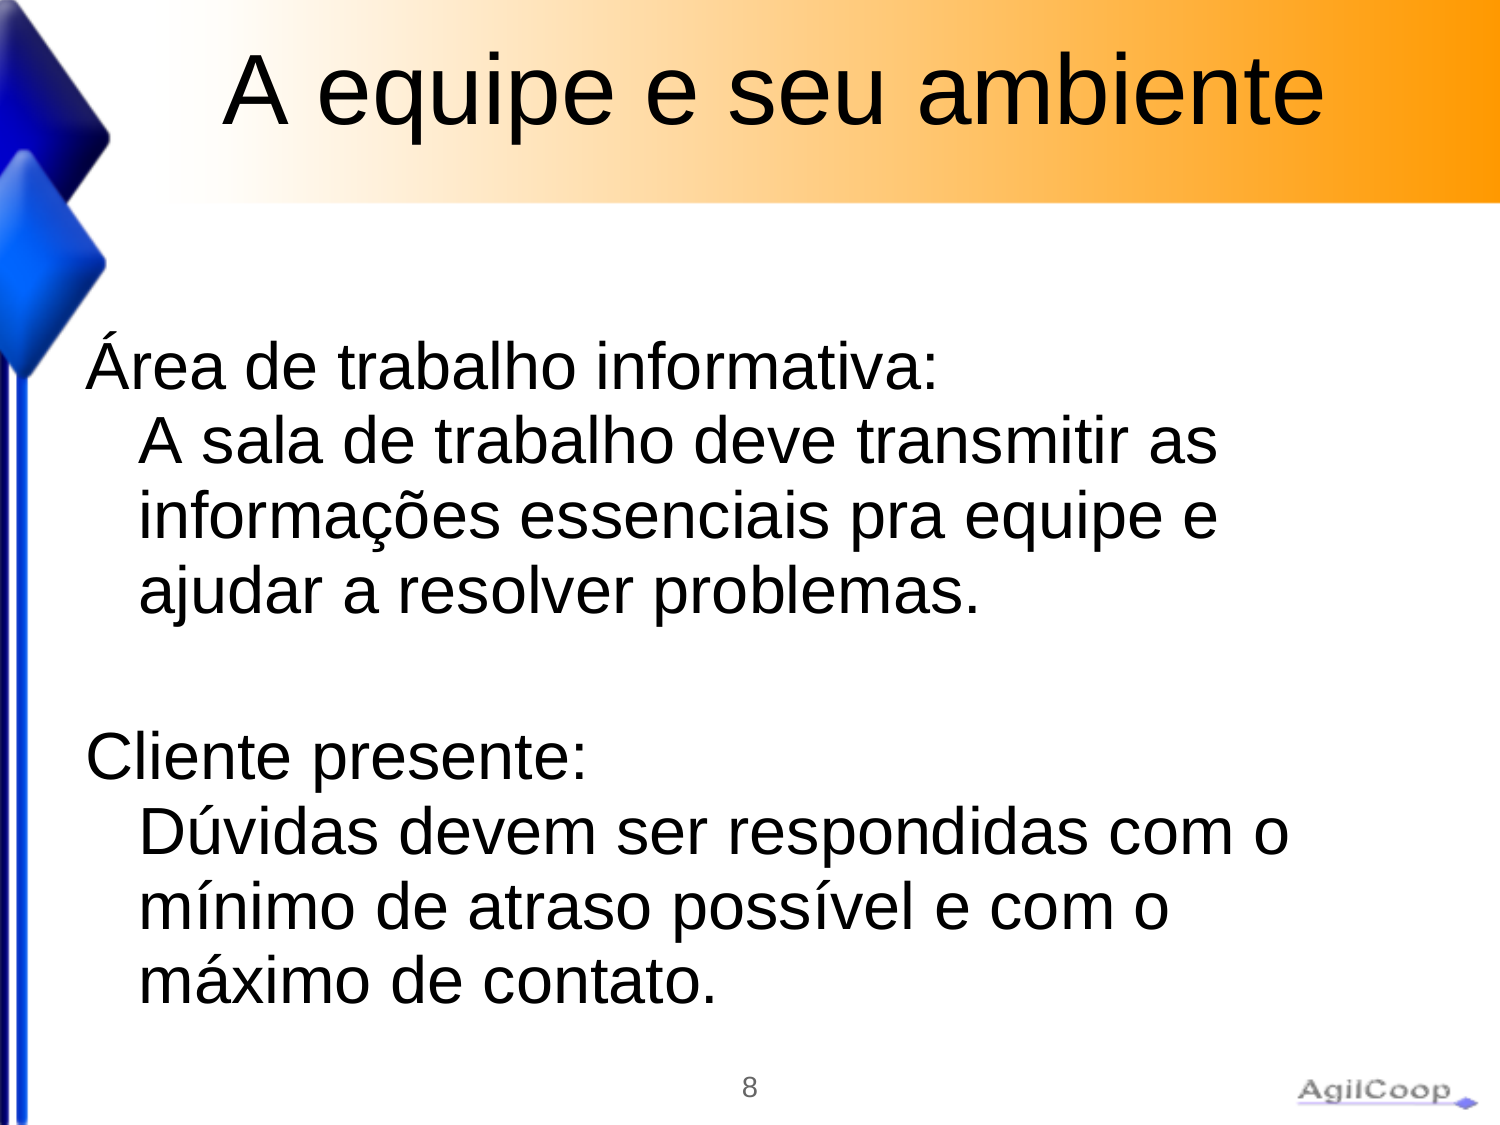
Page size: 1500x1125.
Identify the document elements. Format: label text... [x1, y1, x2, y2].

picture [0, 0, 1500, 1125]
list Área de trabalho informativa: A sala de trabalho deve transmitir as informações essenciais pra equipe e ajudar a resolver problemas. Cliente presente: Dúvidas devem ser respondidas com o mínimo de atraso possível e com o máximo de contato. [53, 321, 1412, 1029]
title A equipe e seu ambiente [124, 8, 1426, 172]
